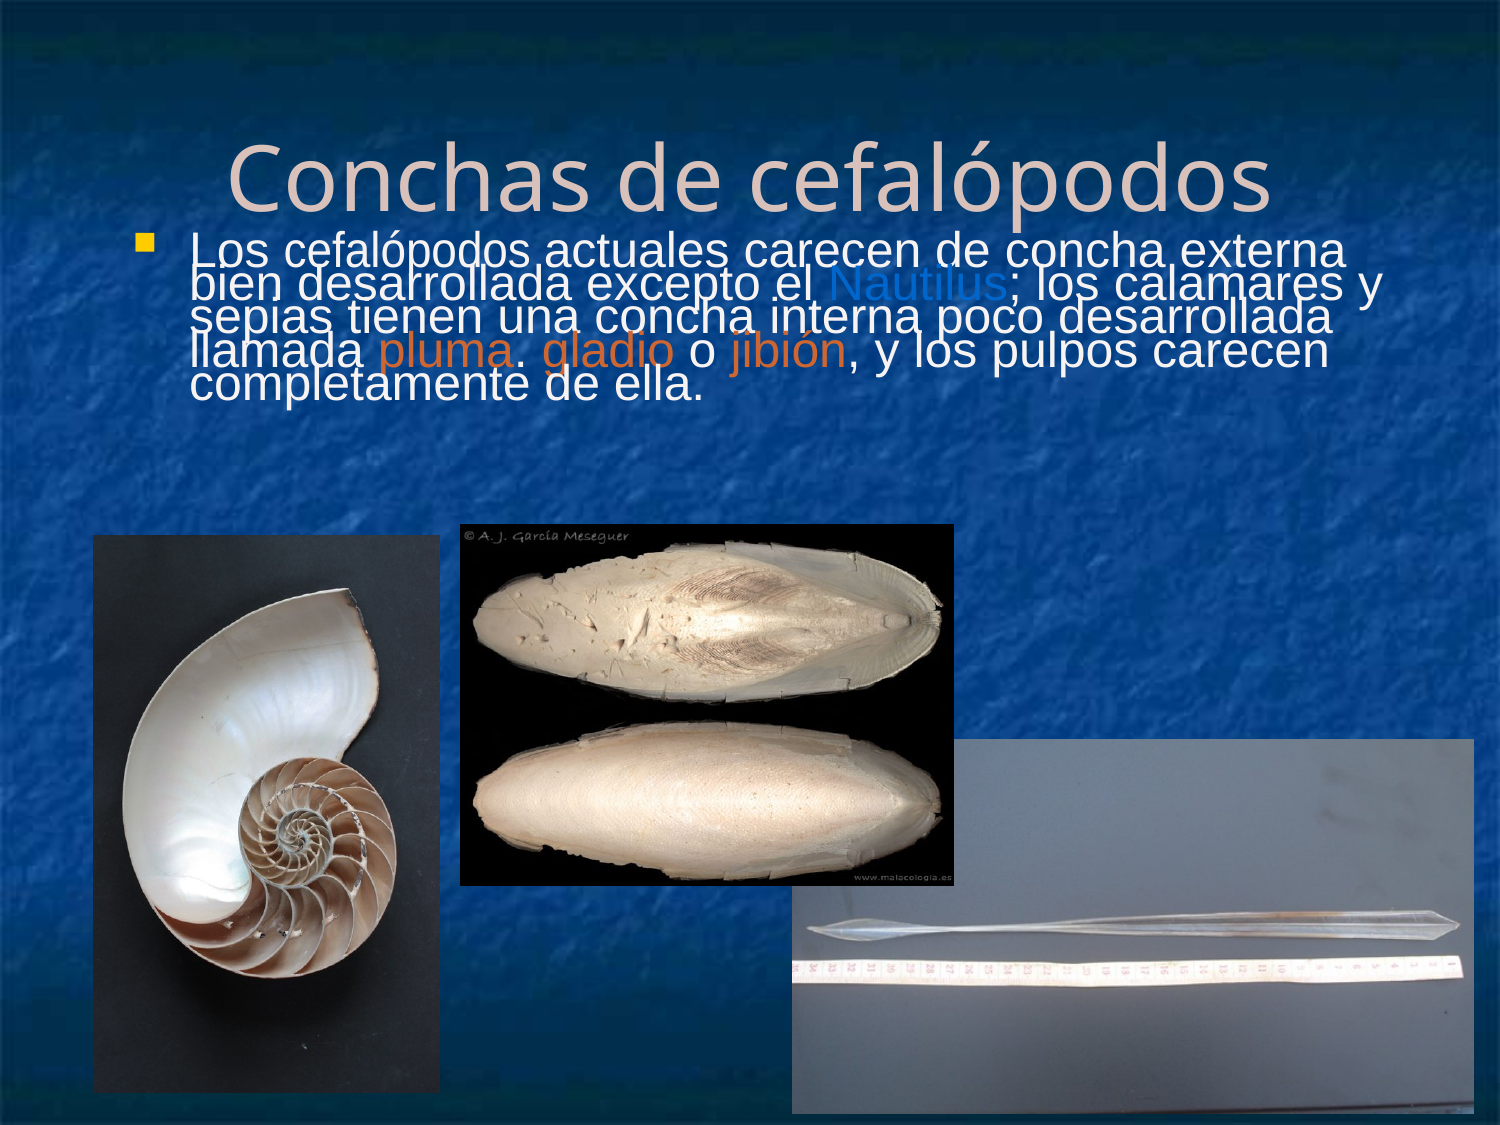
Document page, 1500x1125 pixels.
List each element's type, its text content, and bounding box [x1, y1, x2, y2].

list Los cefalópodos actuales carecen de concha externa bien desarrollada excepto el Nautilus; los calamares y sepias tienen una concha interna poco desarrollada llamada pluma. gladio o jibión, y los pulpos carecen completamente de ella. [118, 236, 1400, 945]
picture [0, 0, 1500, 1125]
title Conchas de cefalópodos [75, 57, 1426, 293]
